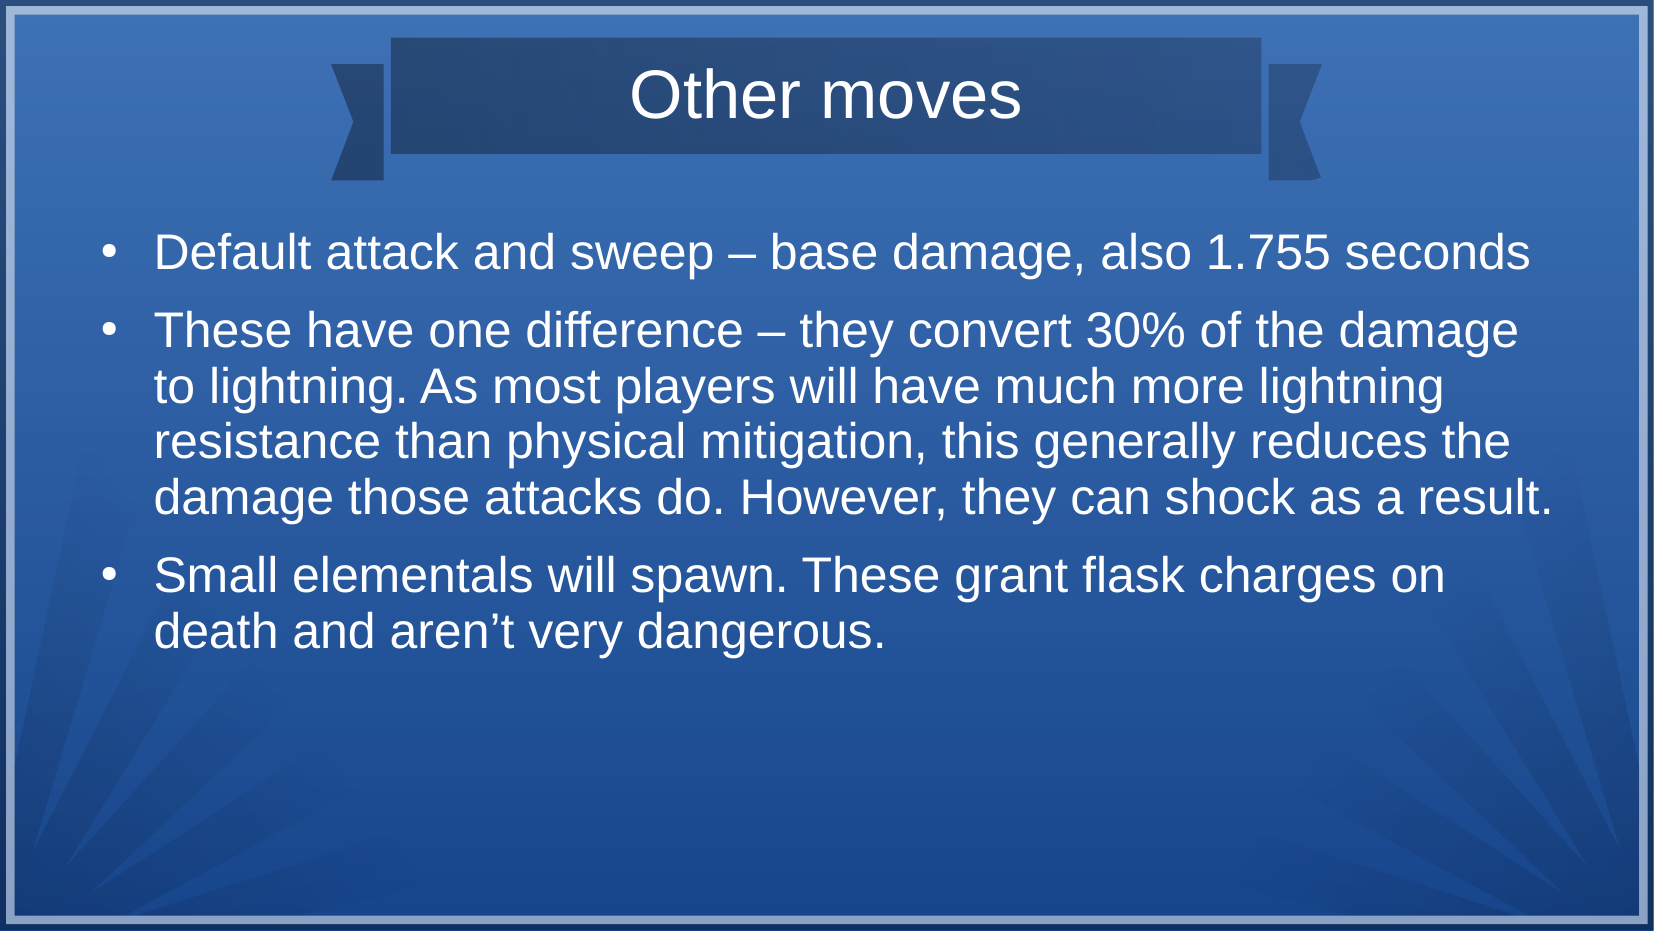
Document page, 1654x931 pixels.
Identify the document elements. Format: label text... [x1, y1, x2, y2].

list Default attack and sweep – base damage, also 1.755 seconds These have one difference – they convert 30% of the damage to lightning. As most players will have much more lightning resistance than physical mitigation, this generally reduces the damage those attacks do. However, they can shock as a result. Small elementals will spawn. These grant flask charges on death and aren’t very dangerous. [82, 224, 1571, 848]
title Other moves [389, 35, 1264, 154]
